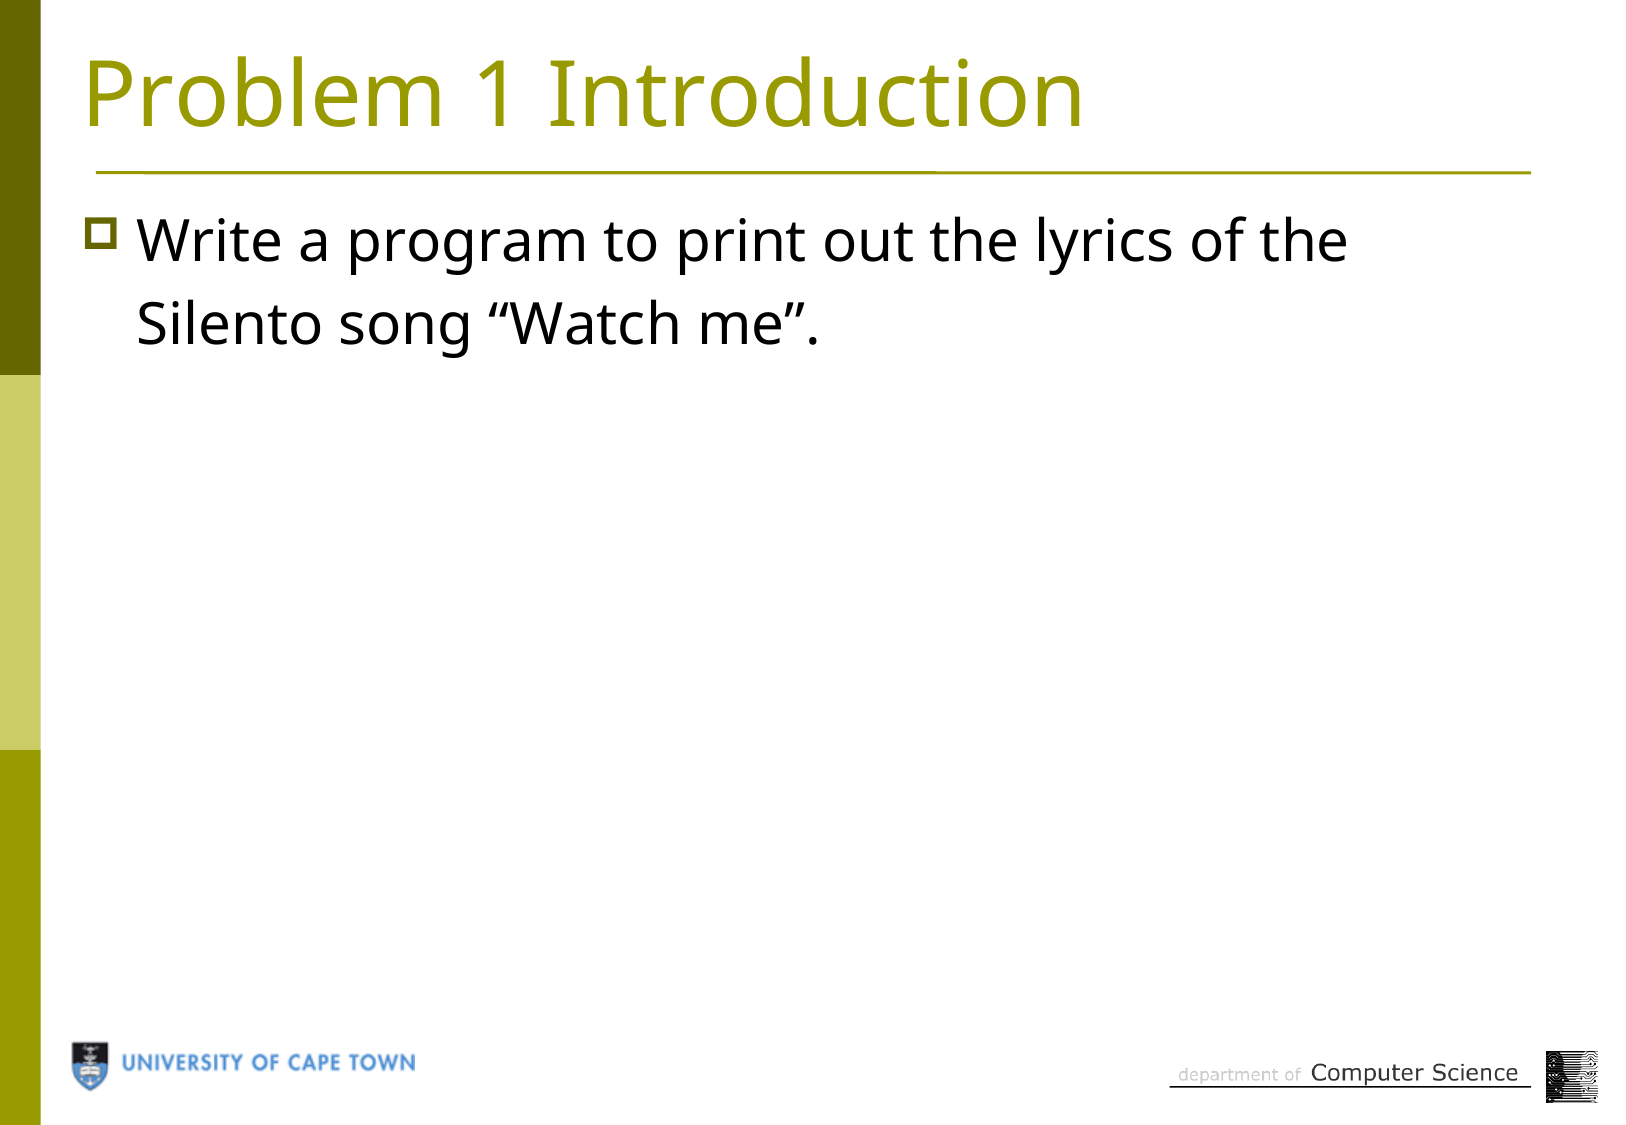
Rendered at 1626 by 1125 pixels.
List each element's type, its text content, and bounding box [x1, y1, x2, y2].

picture [1169, 1043, 1532, 1091]
picture [1546, 1051, 1598, 1103]
picture [61, 1024, 415, 1103]
title Problem 1 Introduction [81, 29, 1543, 172]
list Write a program to print out the lyrics of the Silento song “Watch me”. [81, 196, 1543, 1005]
